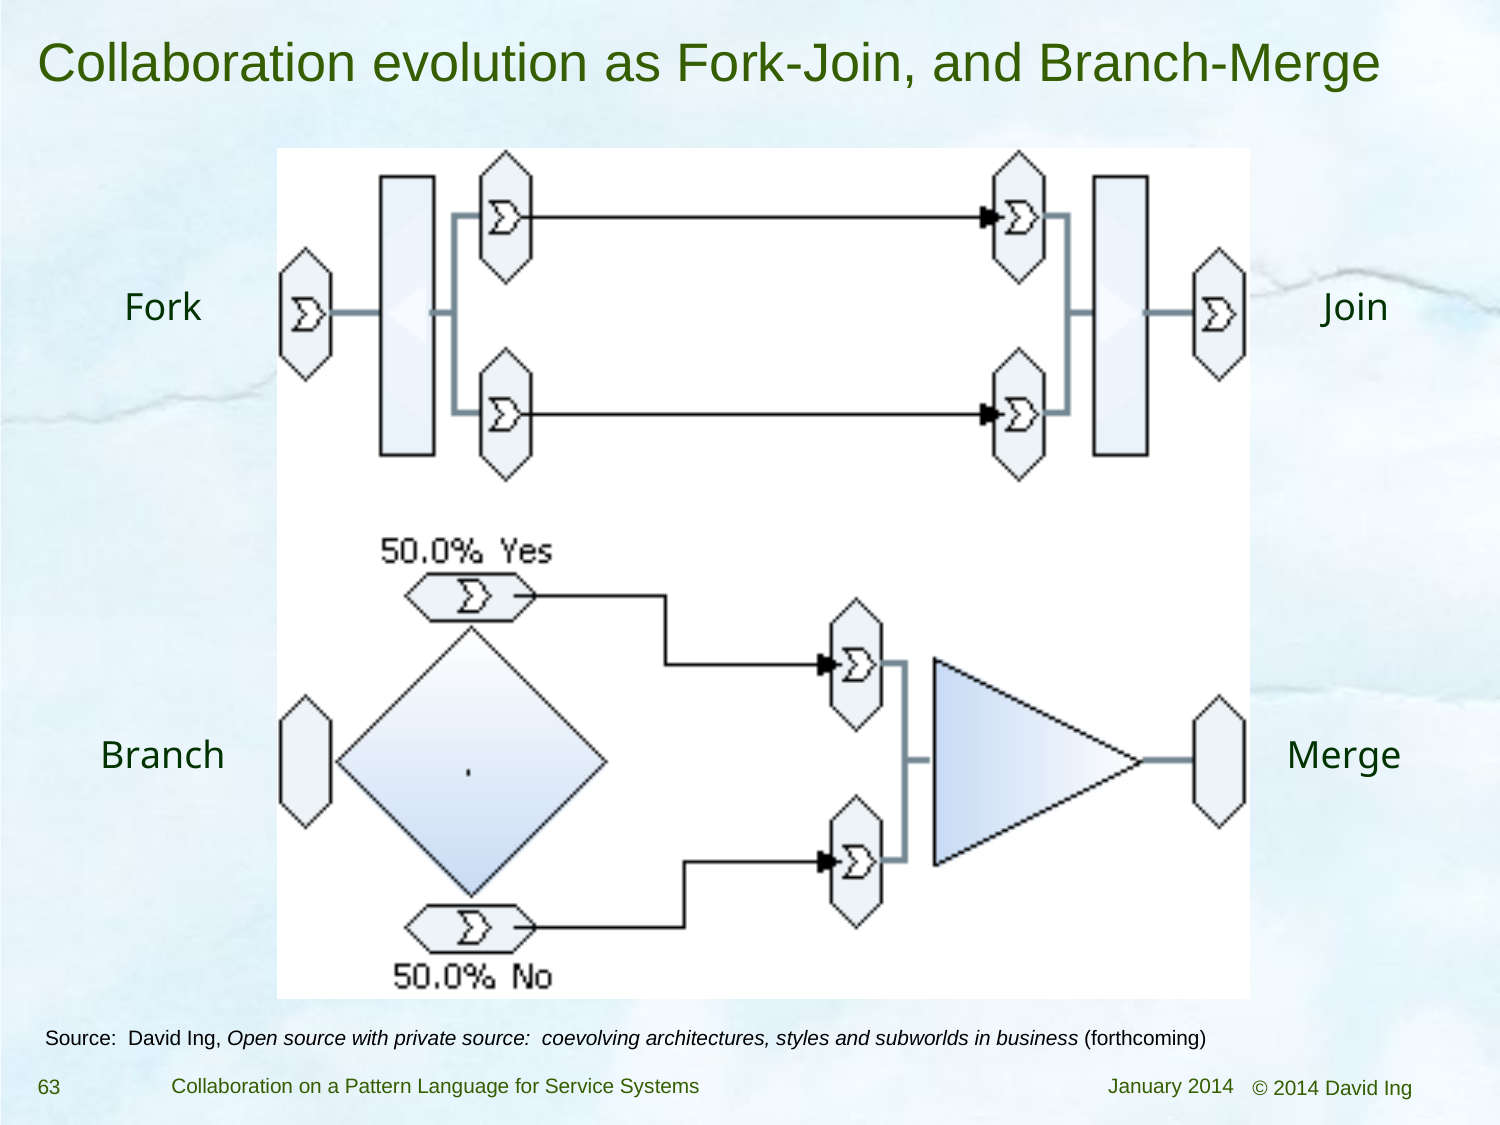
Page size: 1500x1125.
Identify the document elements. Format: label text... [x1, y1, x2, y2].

picture [0, 0, 1500, 1125]
text_box Join [1261, 274, 1451, 336]
text_box Branch [68, 723, 258, 785]
text_box Merge [1250, 723, 1439, 785]
title Collaboration evolution as Fork-Join, and Branch-Merge [37, 37, 1463, 152]
text_box Fork [68, 274, 258, 336]
text_box Source: David Ing, Open source with private source: coevolving architectures, styles and subworlds in business (forthcoming) - [30, 1016, 1441, 1077]
